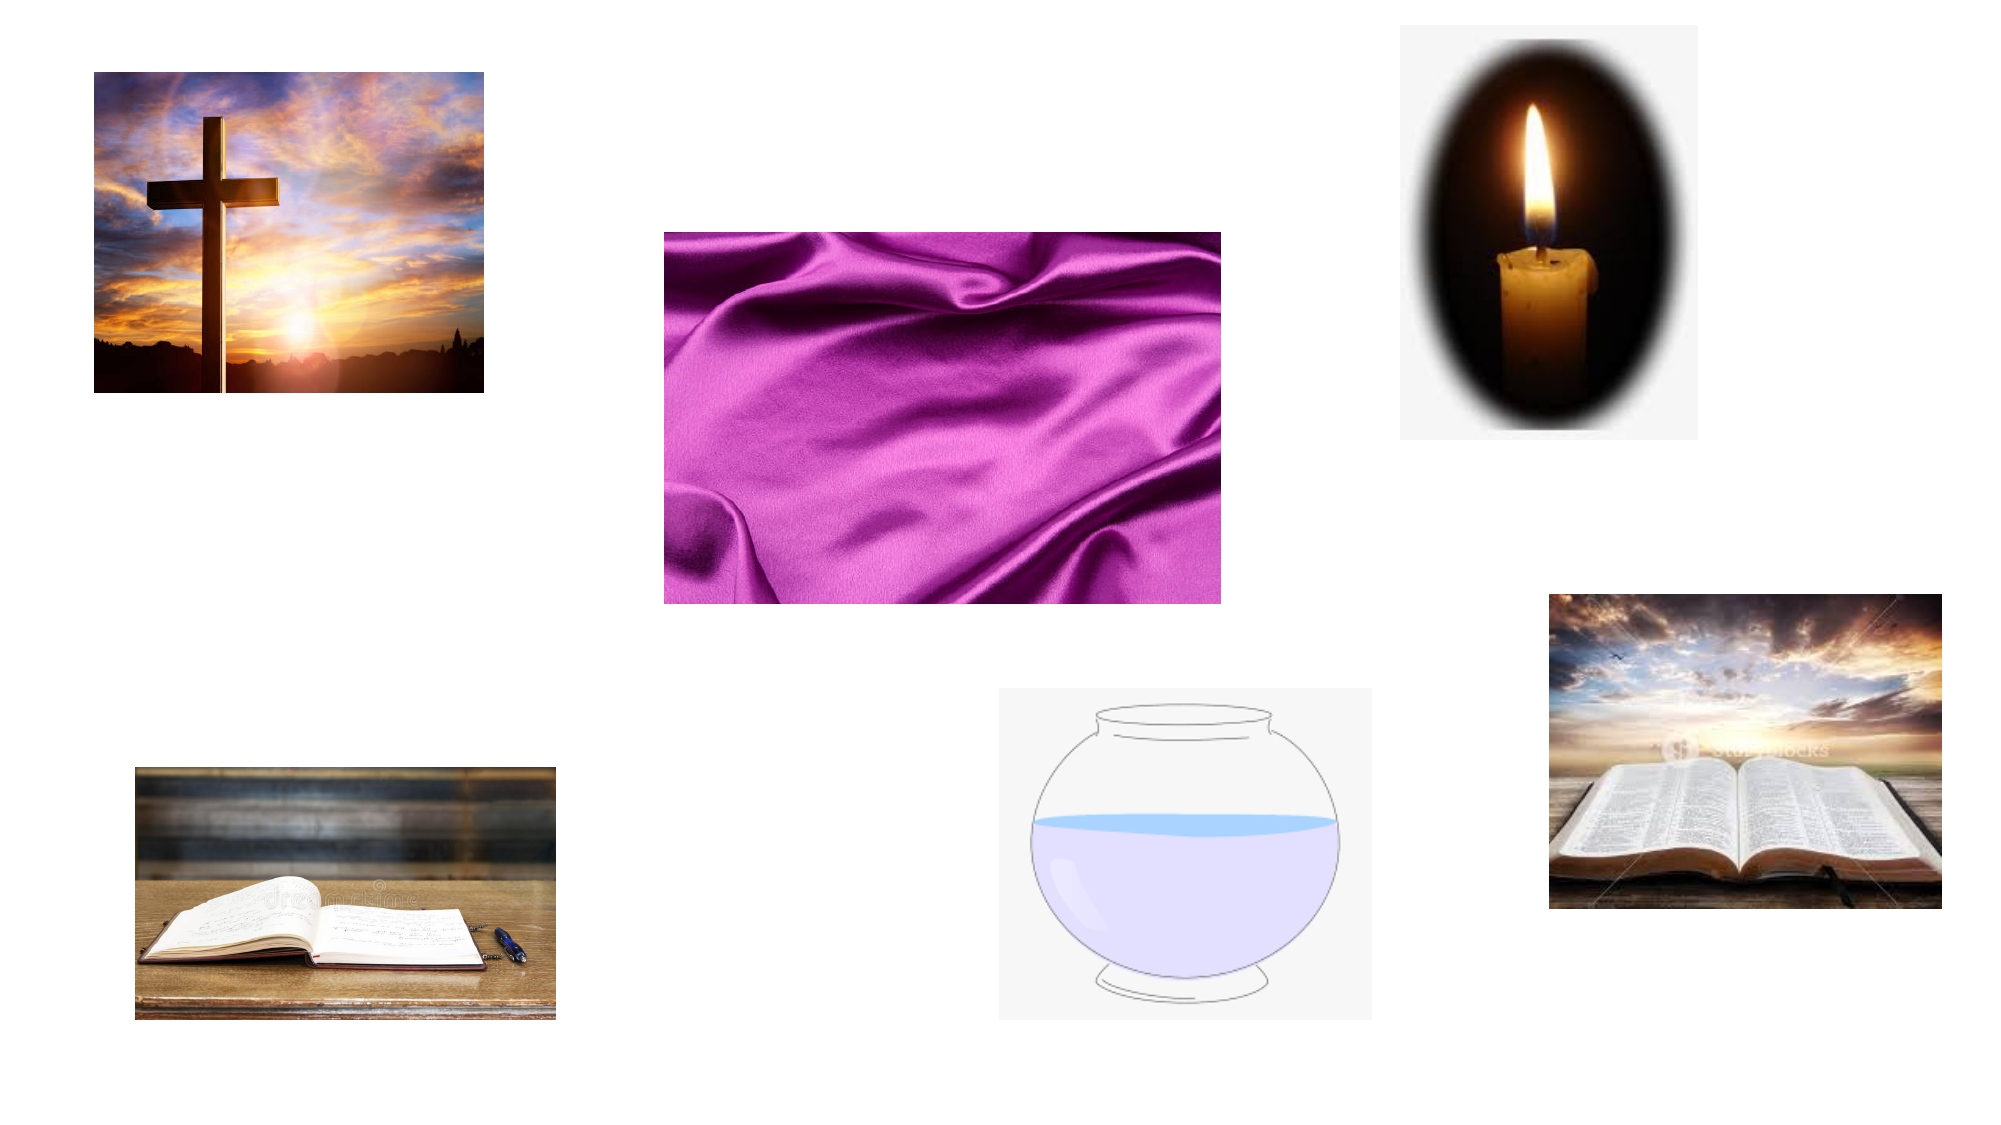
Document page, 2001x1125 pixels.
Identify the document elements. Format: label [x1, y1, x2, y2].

picture [1549, 594, 1942, 909]
picture [664, 232, 1221, 604]
picture [999, 688, 1372, 1021]
picture [1400, 25, 1698, 440]
picture [135, 767, 556, 1021]
picture [94, 72, 484, 393]
